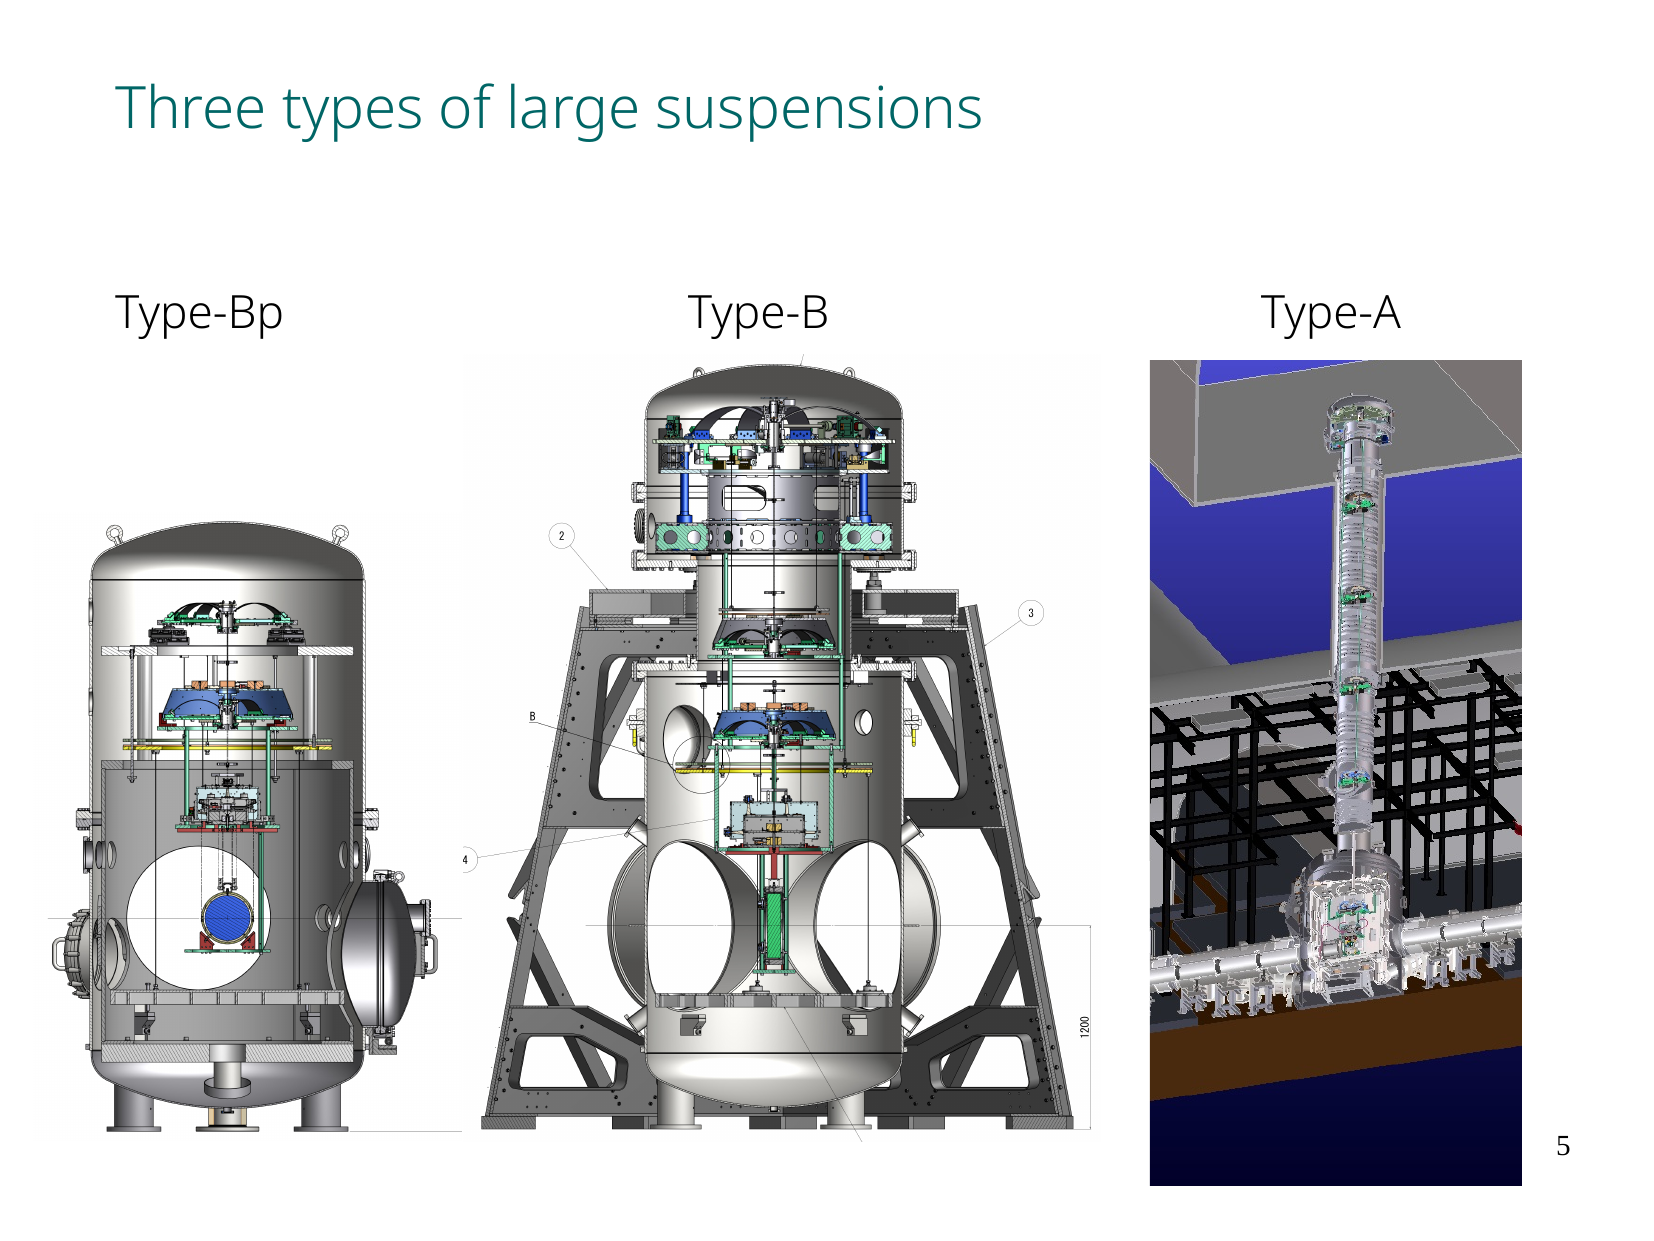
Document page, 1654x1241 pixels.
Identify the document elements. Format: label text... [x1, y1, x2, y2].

picture [1149, 360, 1522, 1186]
text_box Type-B [673, 271, 859, 343]
picture [463, 354, 1101, 1142]
text_box Three types of large suspensions [100, 59, 1200, 146]
picture [33, 512, 462, 1141]
text_box Type-Bp [100, 271, 316, 343]
text_box Type-A [1246, 271, 1433, 343]
